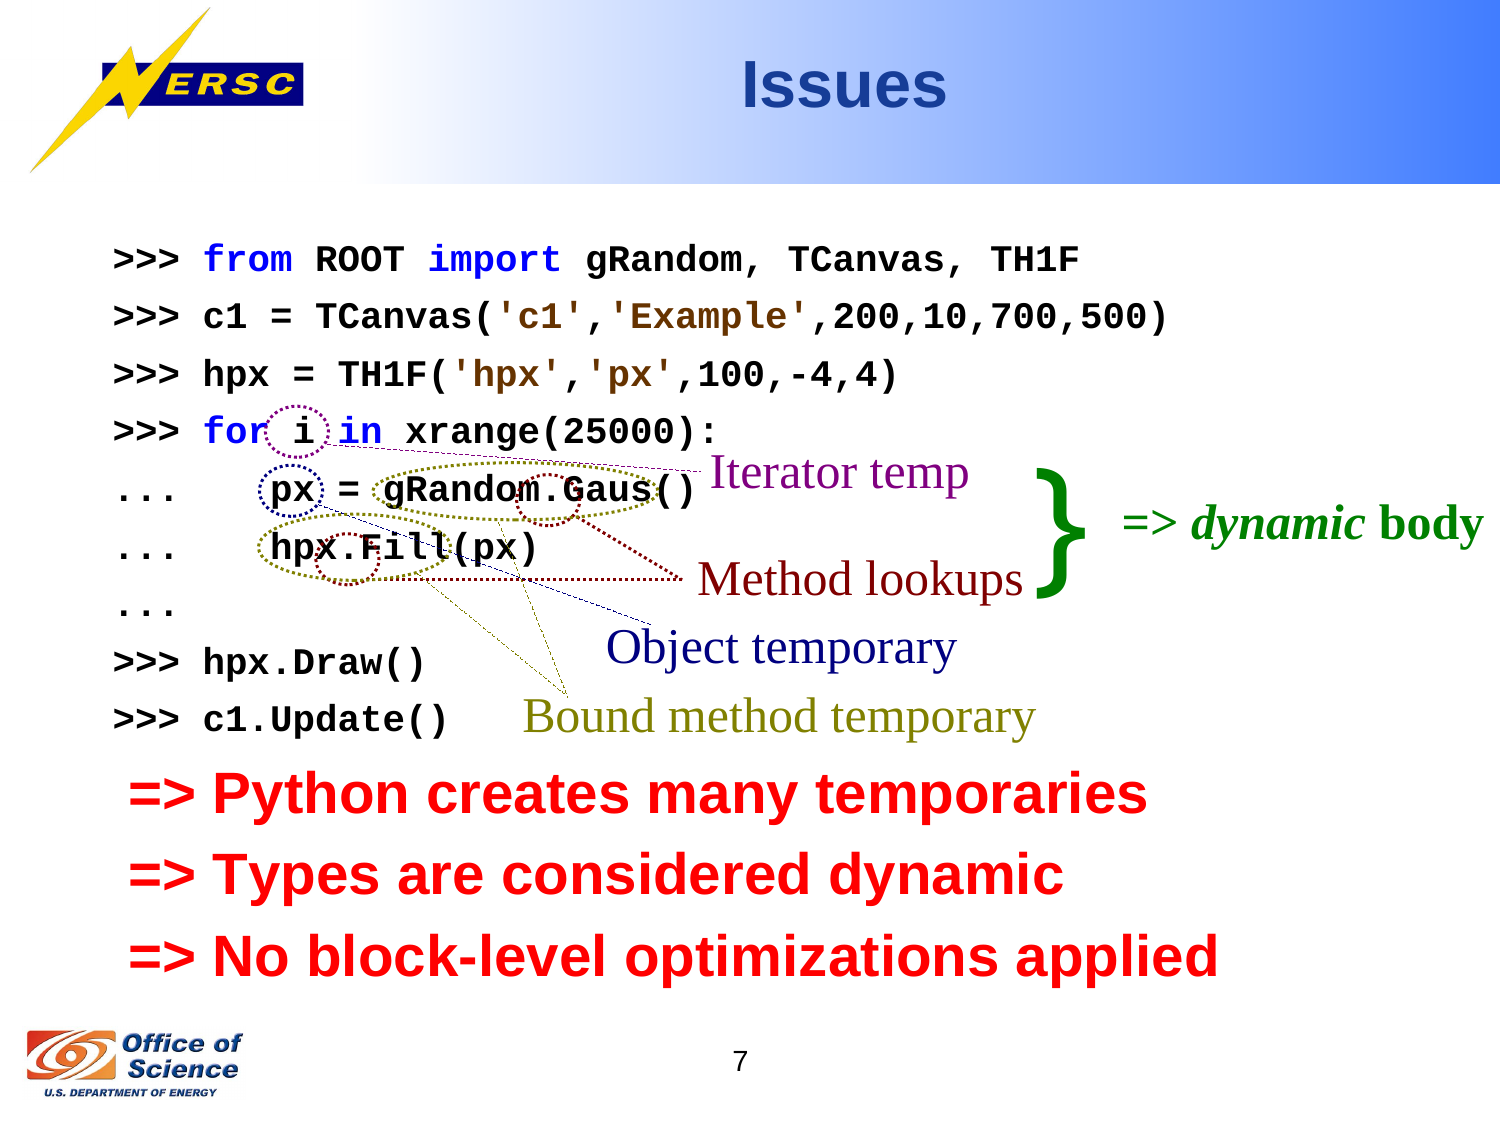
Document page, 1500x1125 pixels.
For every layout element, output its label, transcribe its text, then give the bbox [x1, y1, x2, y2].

title Issues [364, 13, 1326, 156]
text_box => dynamic body [1388, 495, 1500, 551]
list => Python creates many temporaries => Types are considered dynamic => No block-level optimizations applied [112, 240, 1388, 1001]
picture [0, 0, 352, 182]
picture [22, 1026, 246, 1100]
